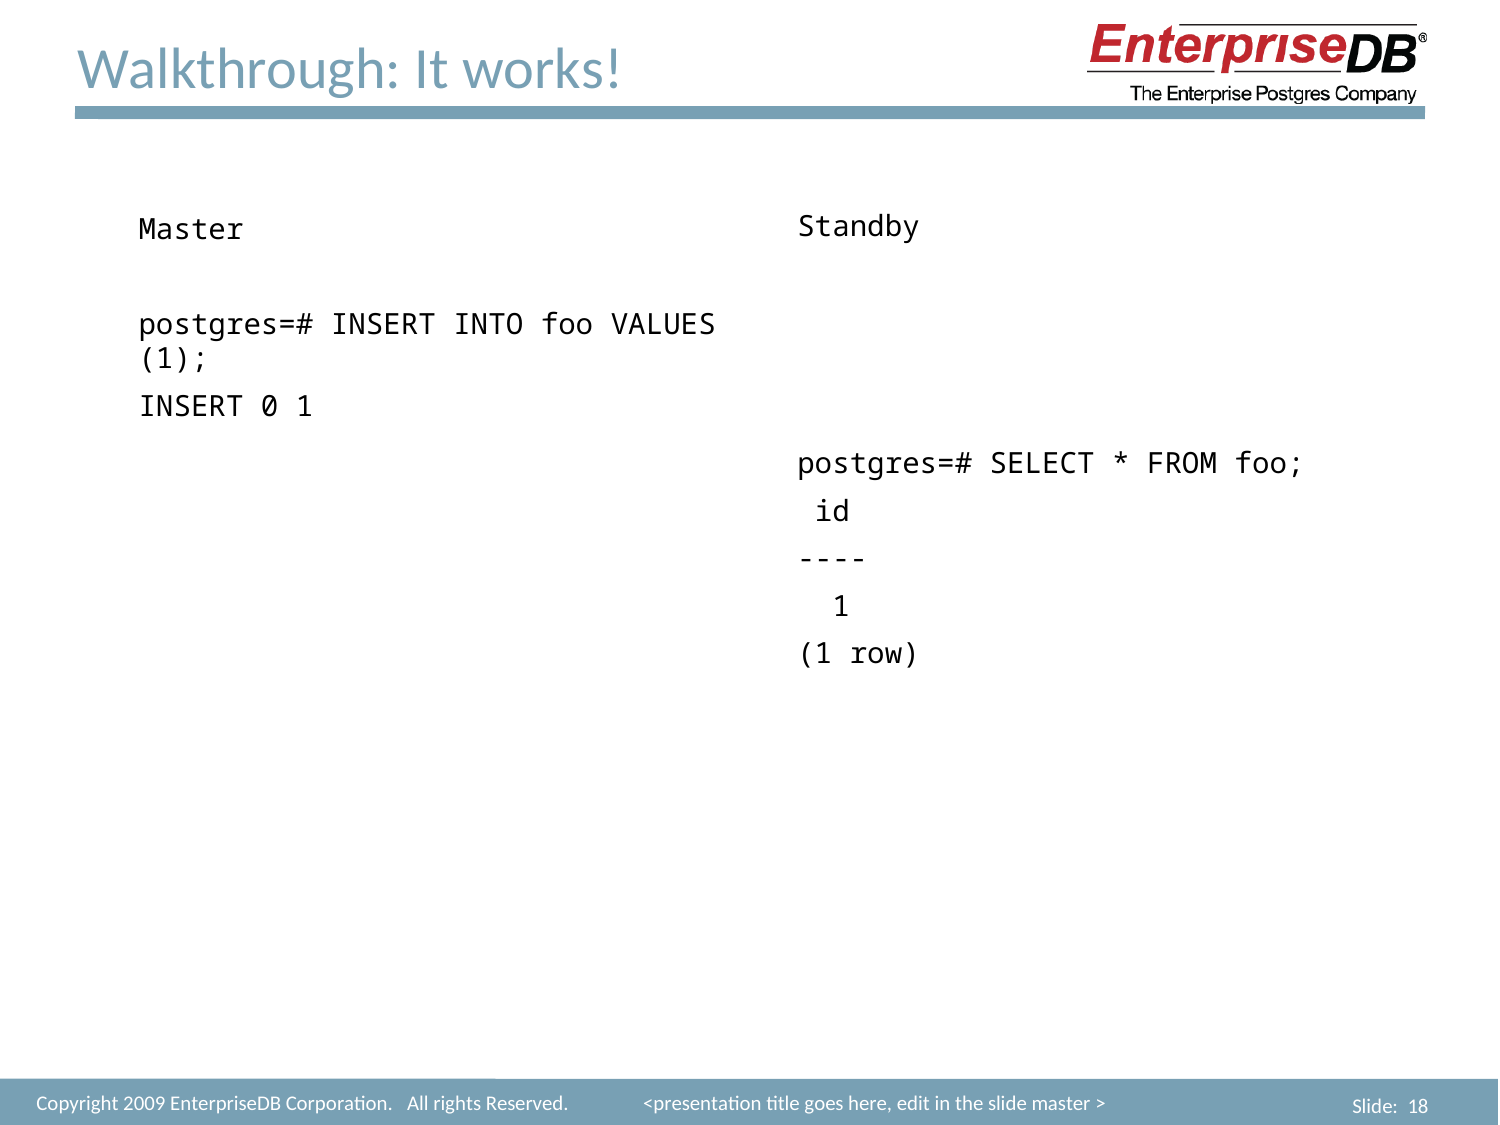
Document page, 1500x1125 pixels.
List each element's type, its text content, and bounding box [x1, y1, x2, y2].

list Standby postgres=# SELECT * FROM foo; id ---- 1 (1 row) [738, 200, 1426, 943]
list Master postgres=# INSERT INTO foo VALUES (1); INSERT 0 1 [79, 202, 739, 945]
picture [1088, 24, 1427, 104]
title Walkthrough: It works! [62, 4, 1088, 126]
